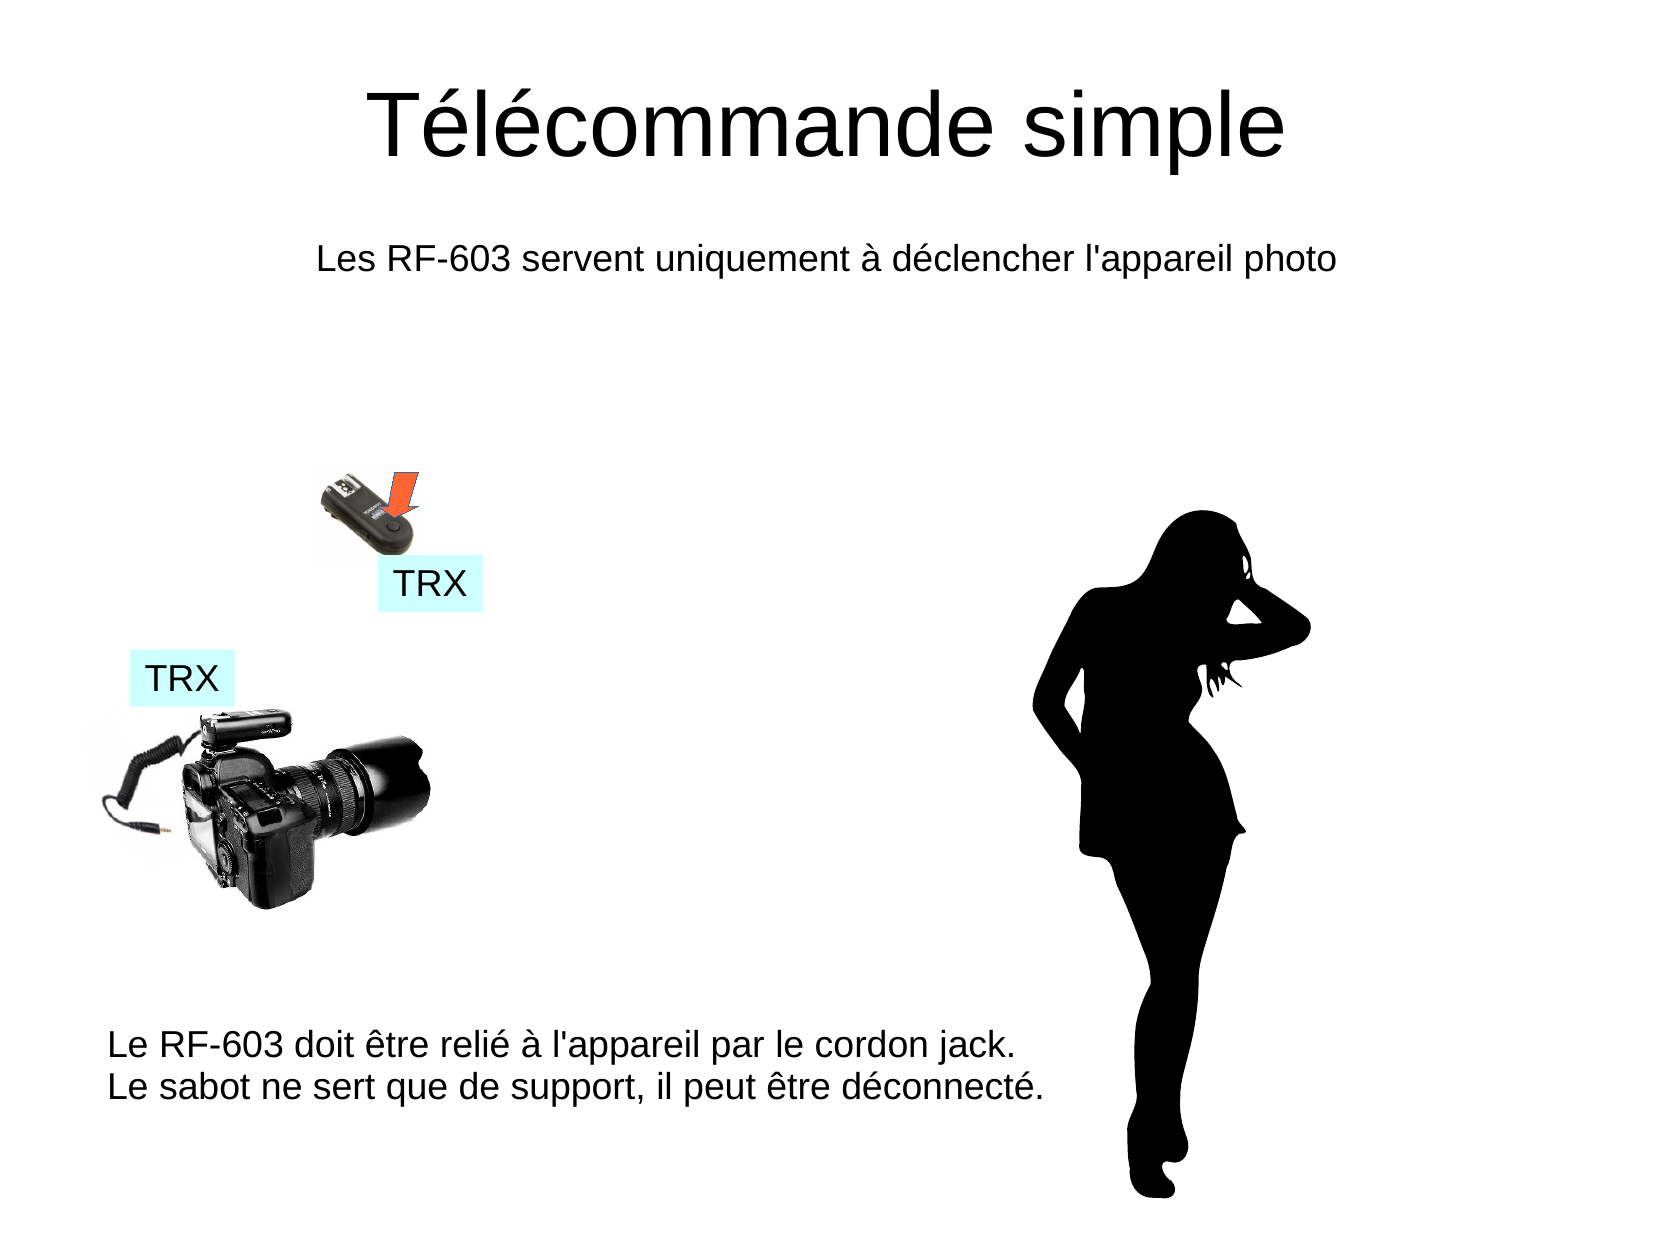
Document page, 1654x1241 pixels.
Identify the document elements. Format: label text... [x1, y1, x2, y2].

title Télécommande simple [82, 49, 1571, 201]
text_box [377, 472, 419, 518]
picture [803, 484, 1536, 1217]
text_box TRX [129, 649, 235, 707]
text_box Le RF-603 doit être relié à l'appareil par le cordon jack. Le sabot ne sert que de support, il peut être déconnecté. [92, 1015, 1061, 1115]
picture [317, 467, 420, 568]
text_box TRX [377, 555, 483, 612]
text_box Les RF-603 servent uniquement à déclencher l'appareil photo [301, 230, 1353, 288]
picture [86, 696, 438, 933]
